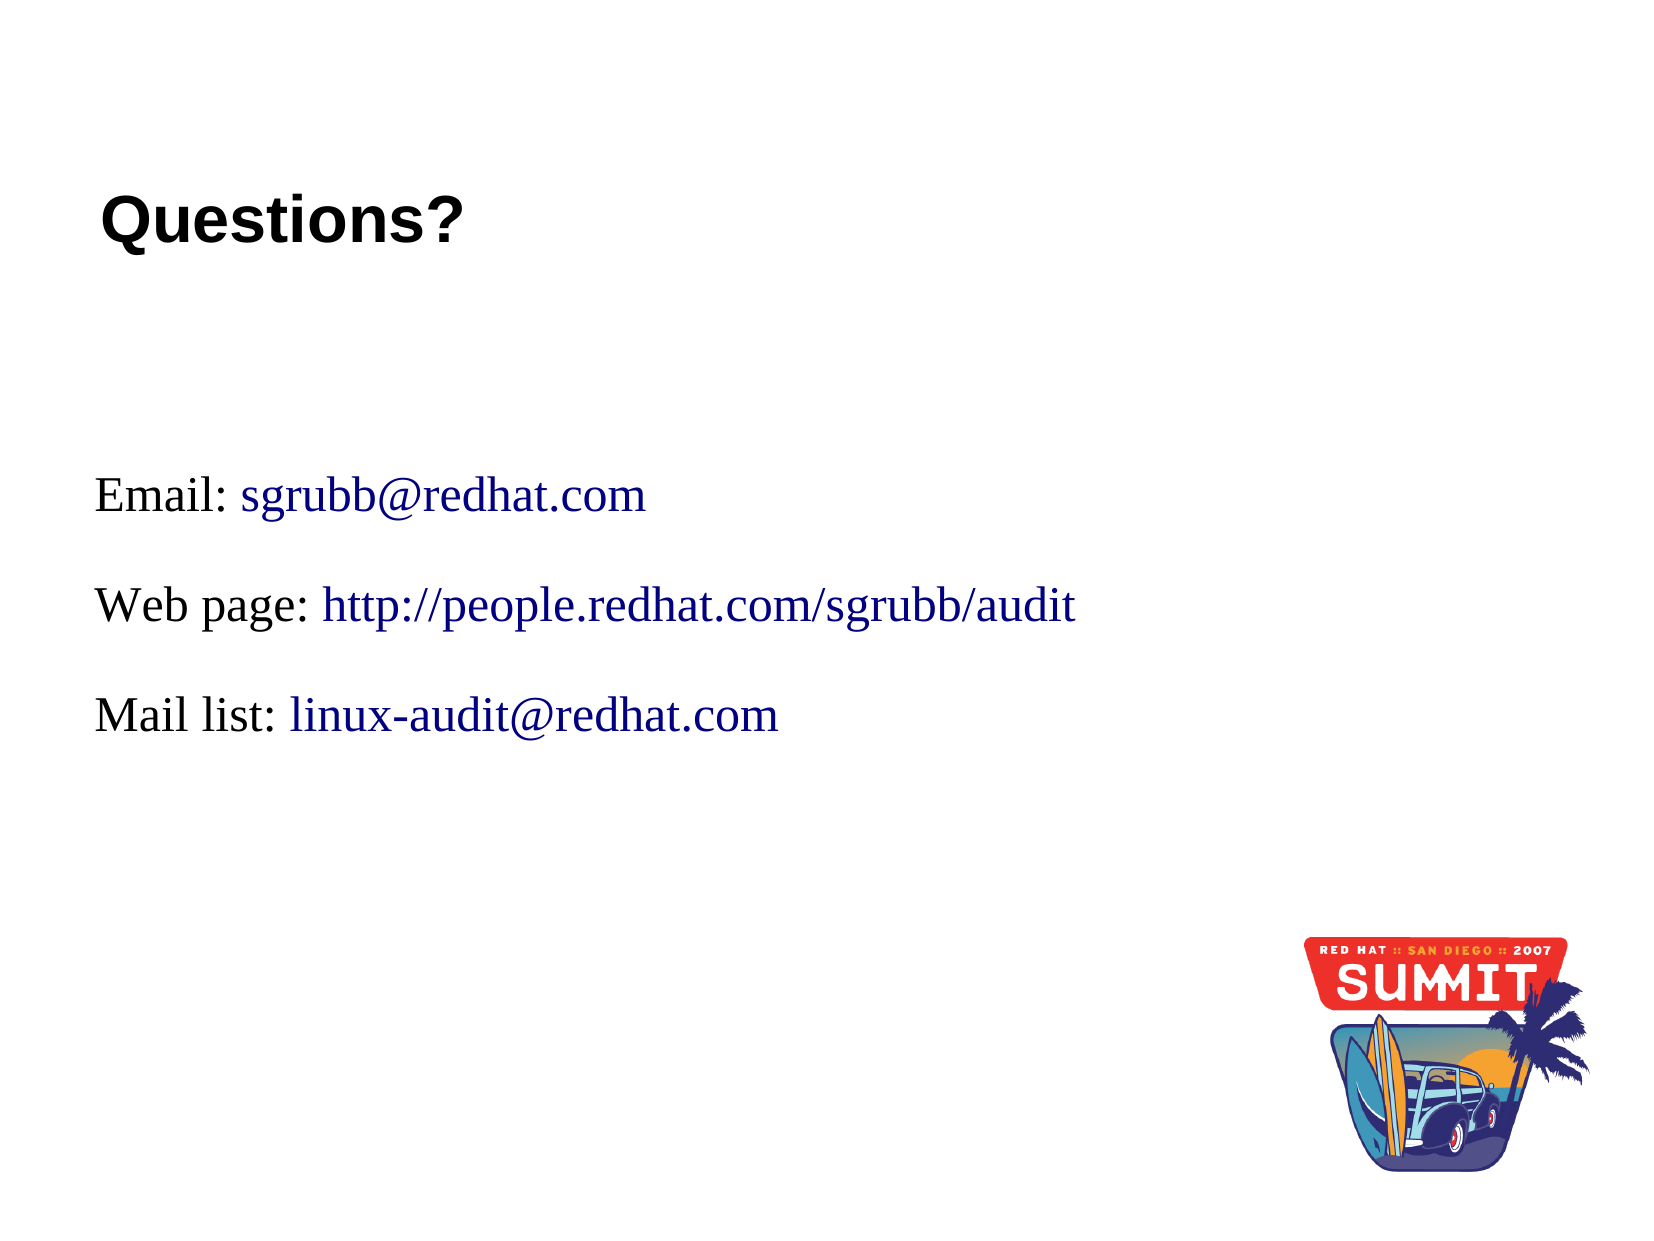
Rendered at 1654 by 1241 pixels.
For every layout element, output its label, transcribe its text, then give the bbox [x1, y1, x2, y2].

subtitle Email: sgrubb@redhat.com Web page: http://people.redhat.com/sgrubb/audit Mail list: linux-audit@redhat.com [94, 304, 1500, 1174]
title Questions? [100, 164, 1506, 275]
picture [1500, 937, 1590, 1172]
